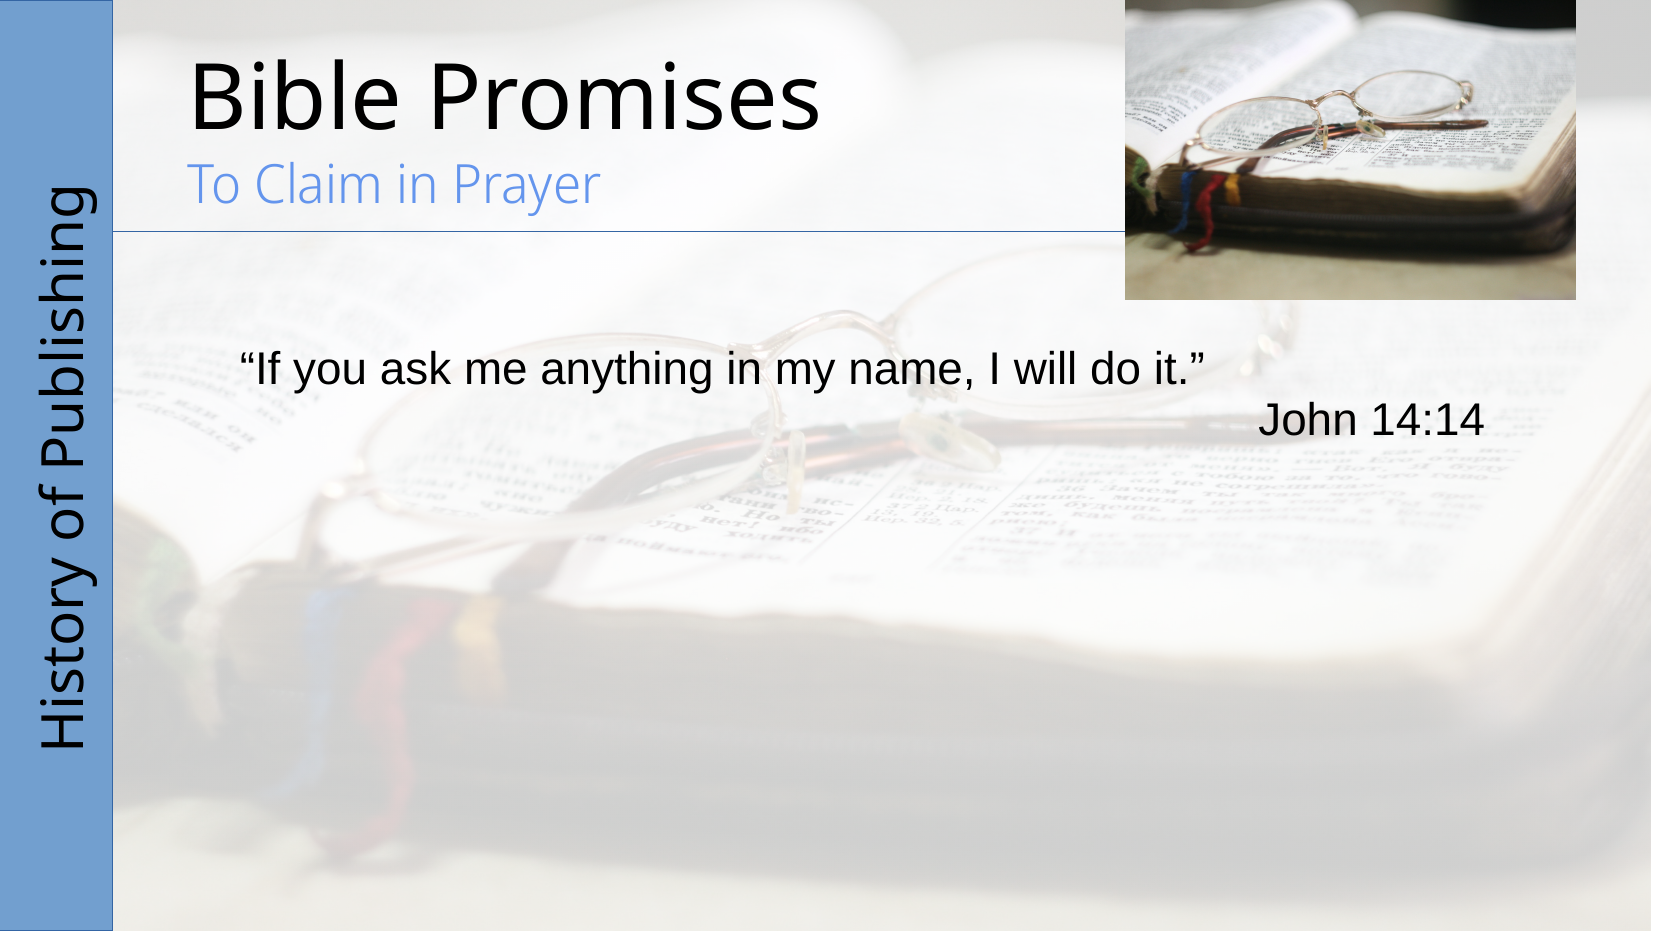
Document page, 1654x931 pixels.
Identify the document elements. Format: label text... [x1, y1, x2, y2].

text_box [0, 0, 113, 931]
text_box “If you ask me anything in my name, I will do it.” John 14:14 [225, 335, 1501, 505]
title To Claim in Prayer [187, 125, 1125, 231]
picture [113, 0, 1651, 931]
title Bible Promises [187, 33, 1125, 125]
text_box History of Publishing [13, 37, 105, 901]
title To Claim in Prayer [187, 232, 1125, 239]
